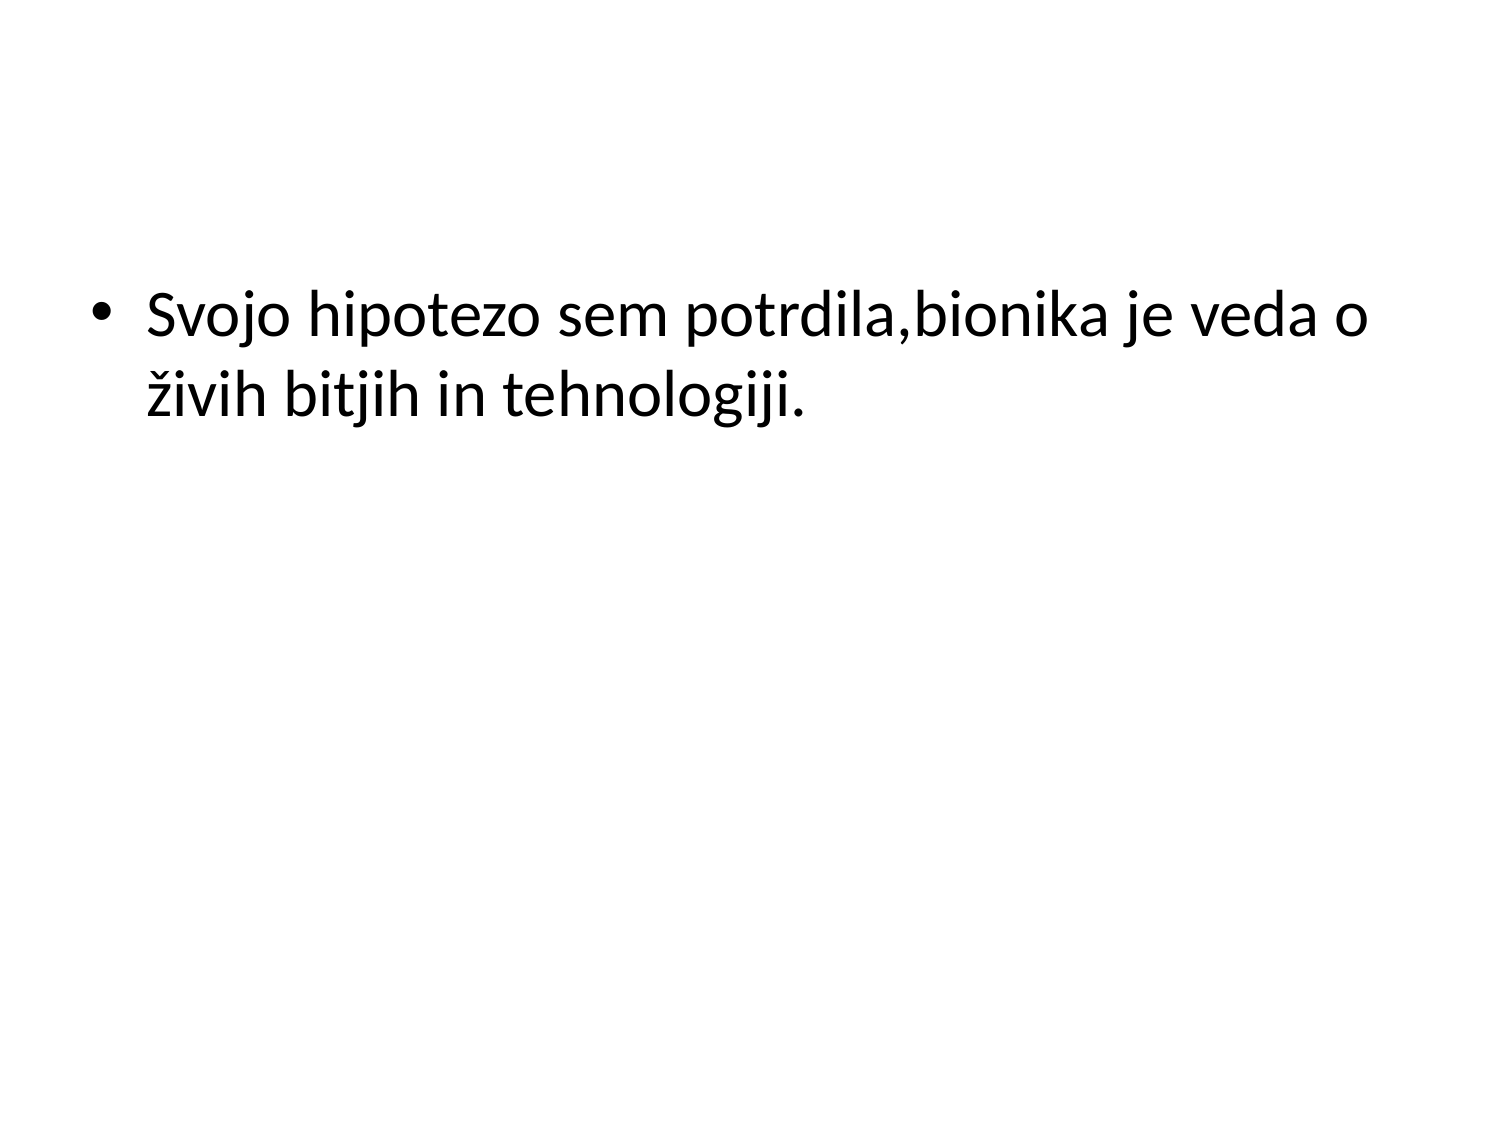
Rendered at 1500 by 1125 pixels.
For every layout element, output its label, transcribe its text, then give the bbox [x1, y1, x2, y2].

list Svojo hipotezo sem potrdila,bionika je veda o živih bitjih in tehnologiji. [75, 262, 1425, 1005]
